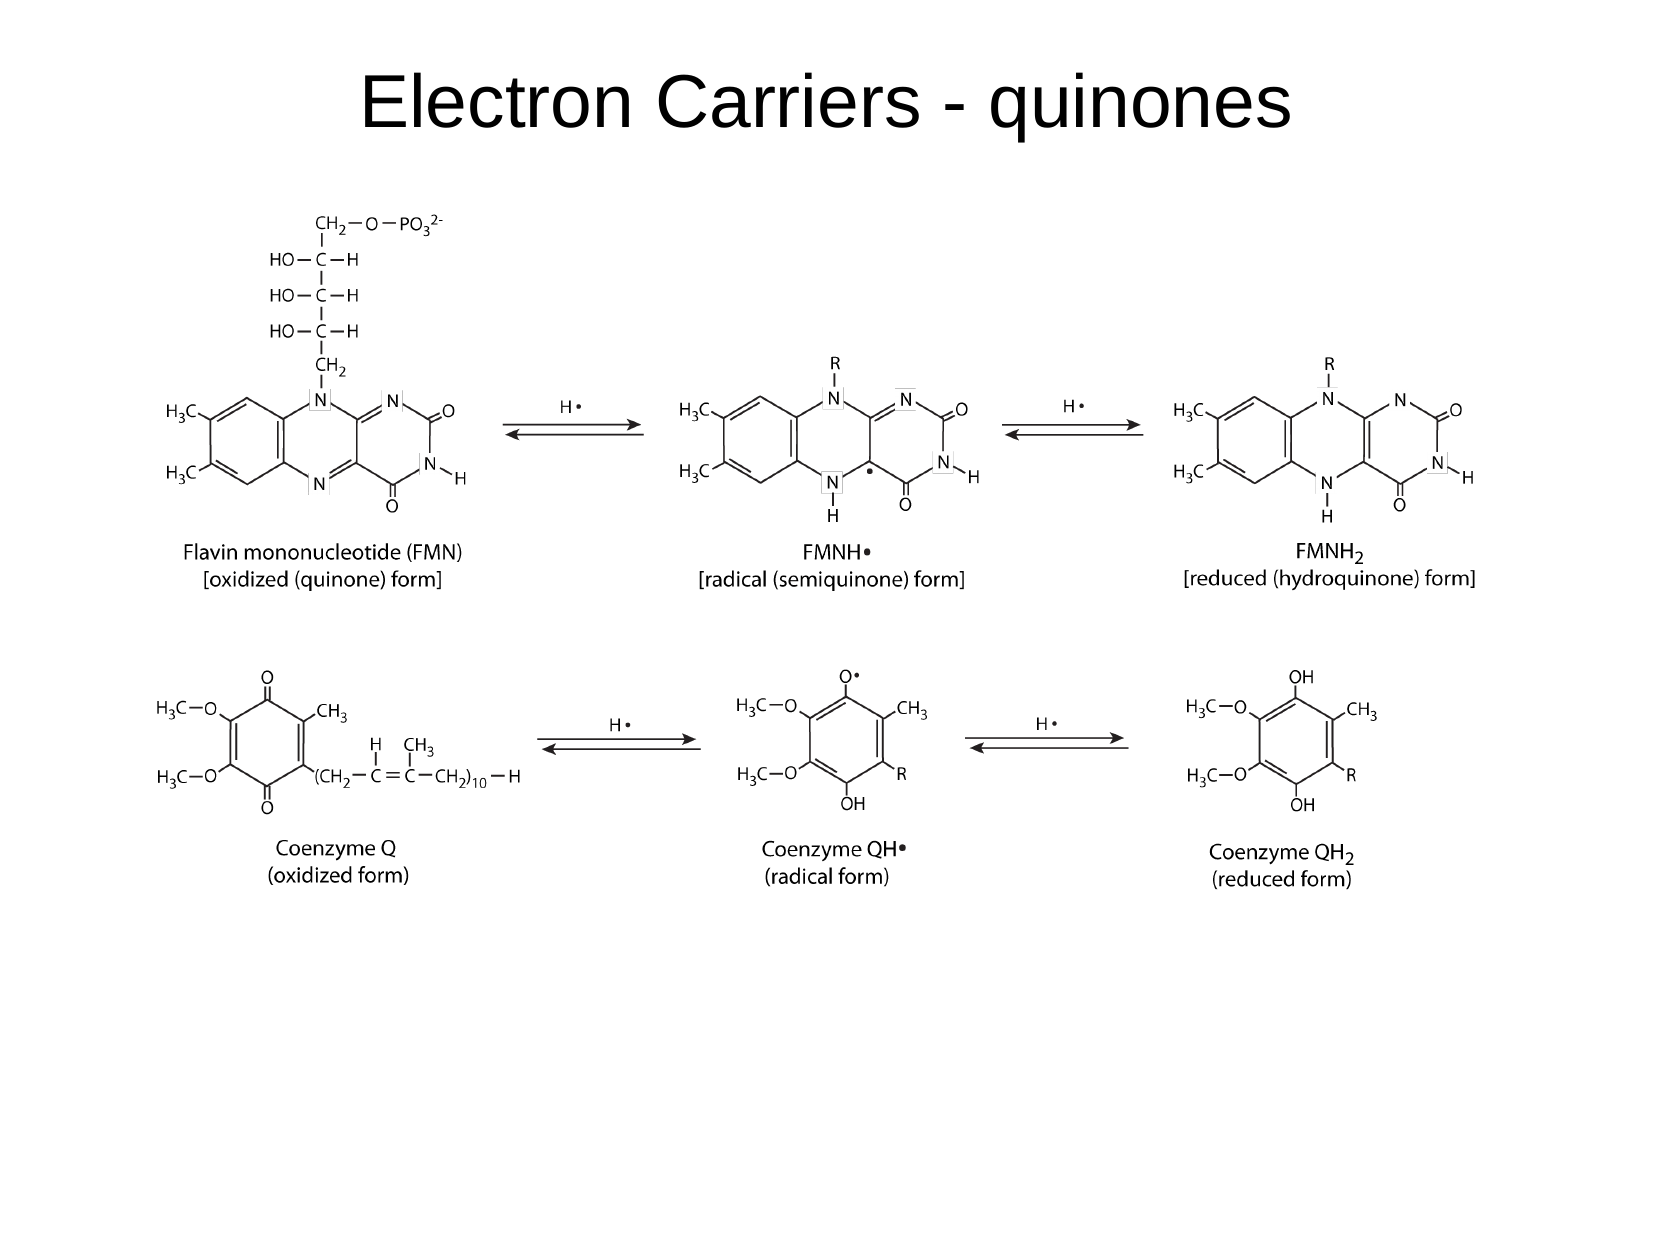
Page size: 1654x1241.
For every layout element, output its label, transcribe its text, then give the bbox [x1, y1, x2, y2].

title Electron Carriers - quinones [82, 55, 1571, 145]
picture [141, 208, 1476, 638]
picture [69, 665, 1379, 955]
